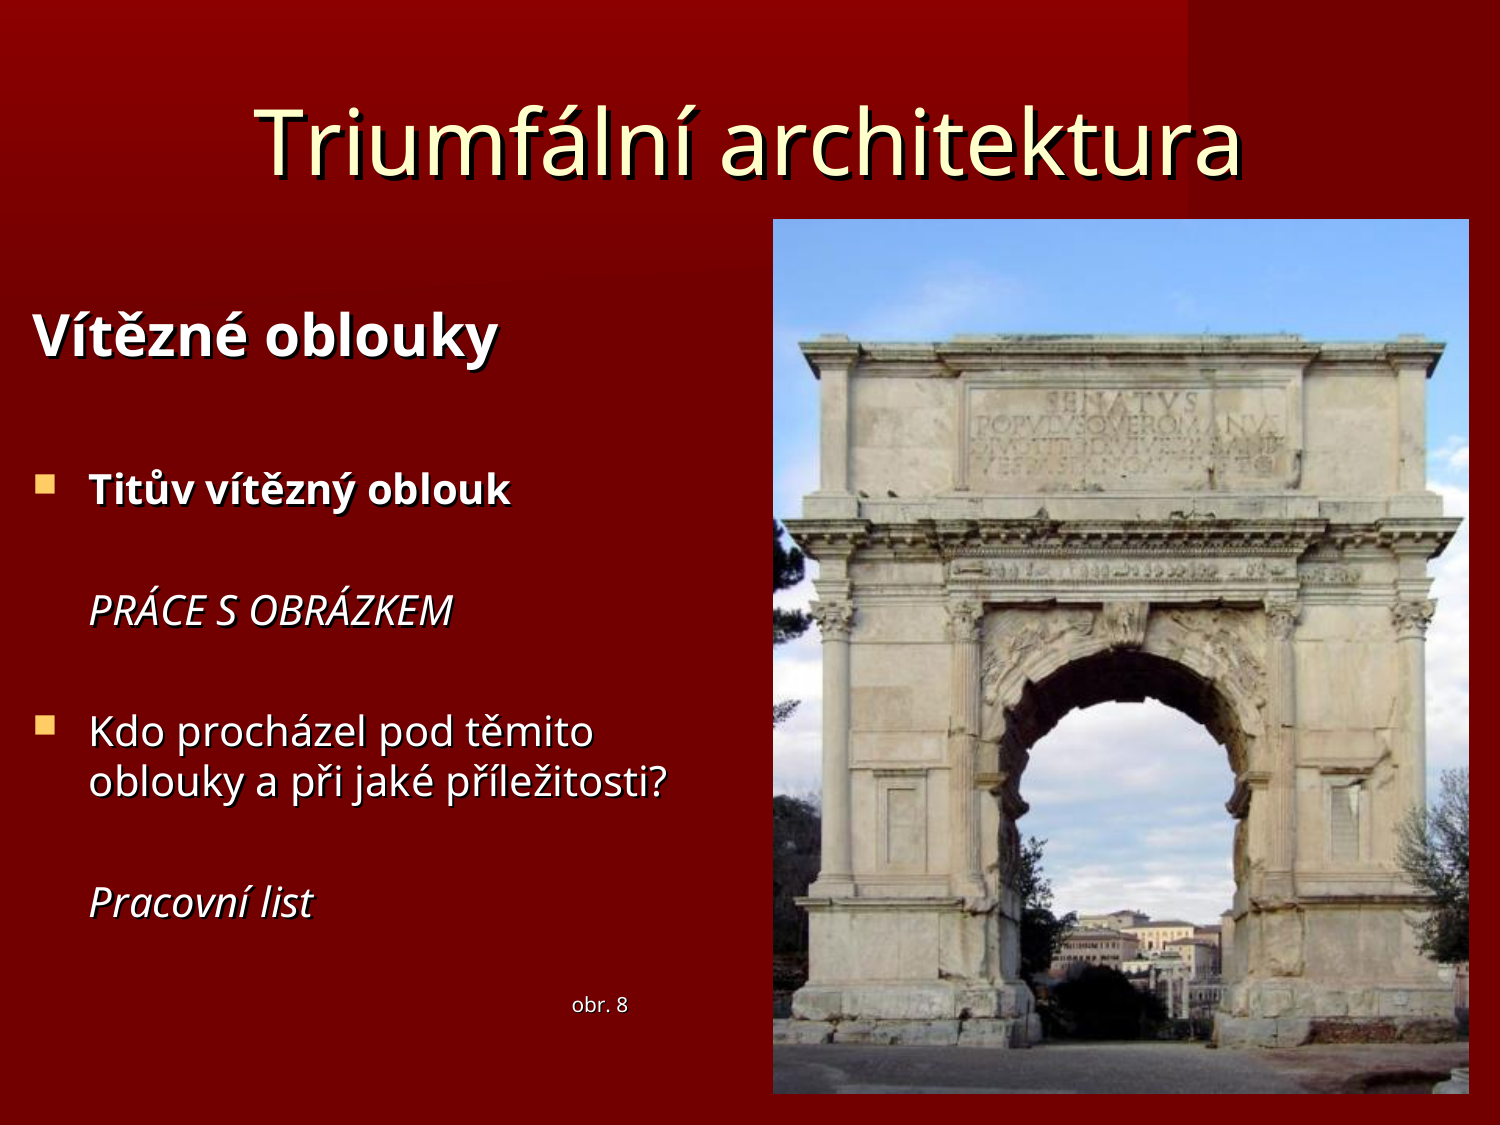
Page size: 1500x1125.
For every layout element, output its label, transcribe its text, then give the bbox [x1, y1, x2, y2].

title Triumfální architektura [75, 45, 1426, 233]
list Vítězné oblouky Titův vítězný oblouk PRÁCE S OBRÁZKEM Kdo procházel pod těmito oblouky a při jaké příležitosti? Pracovní list obr. 8 [17, 290, 751, 1125]
text_box [773, 220, 1469, 1095]
